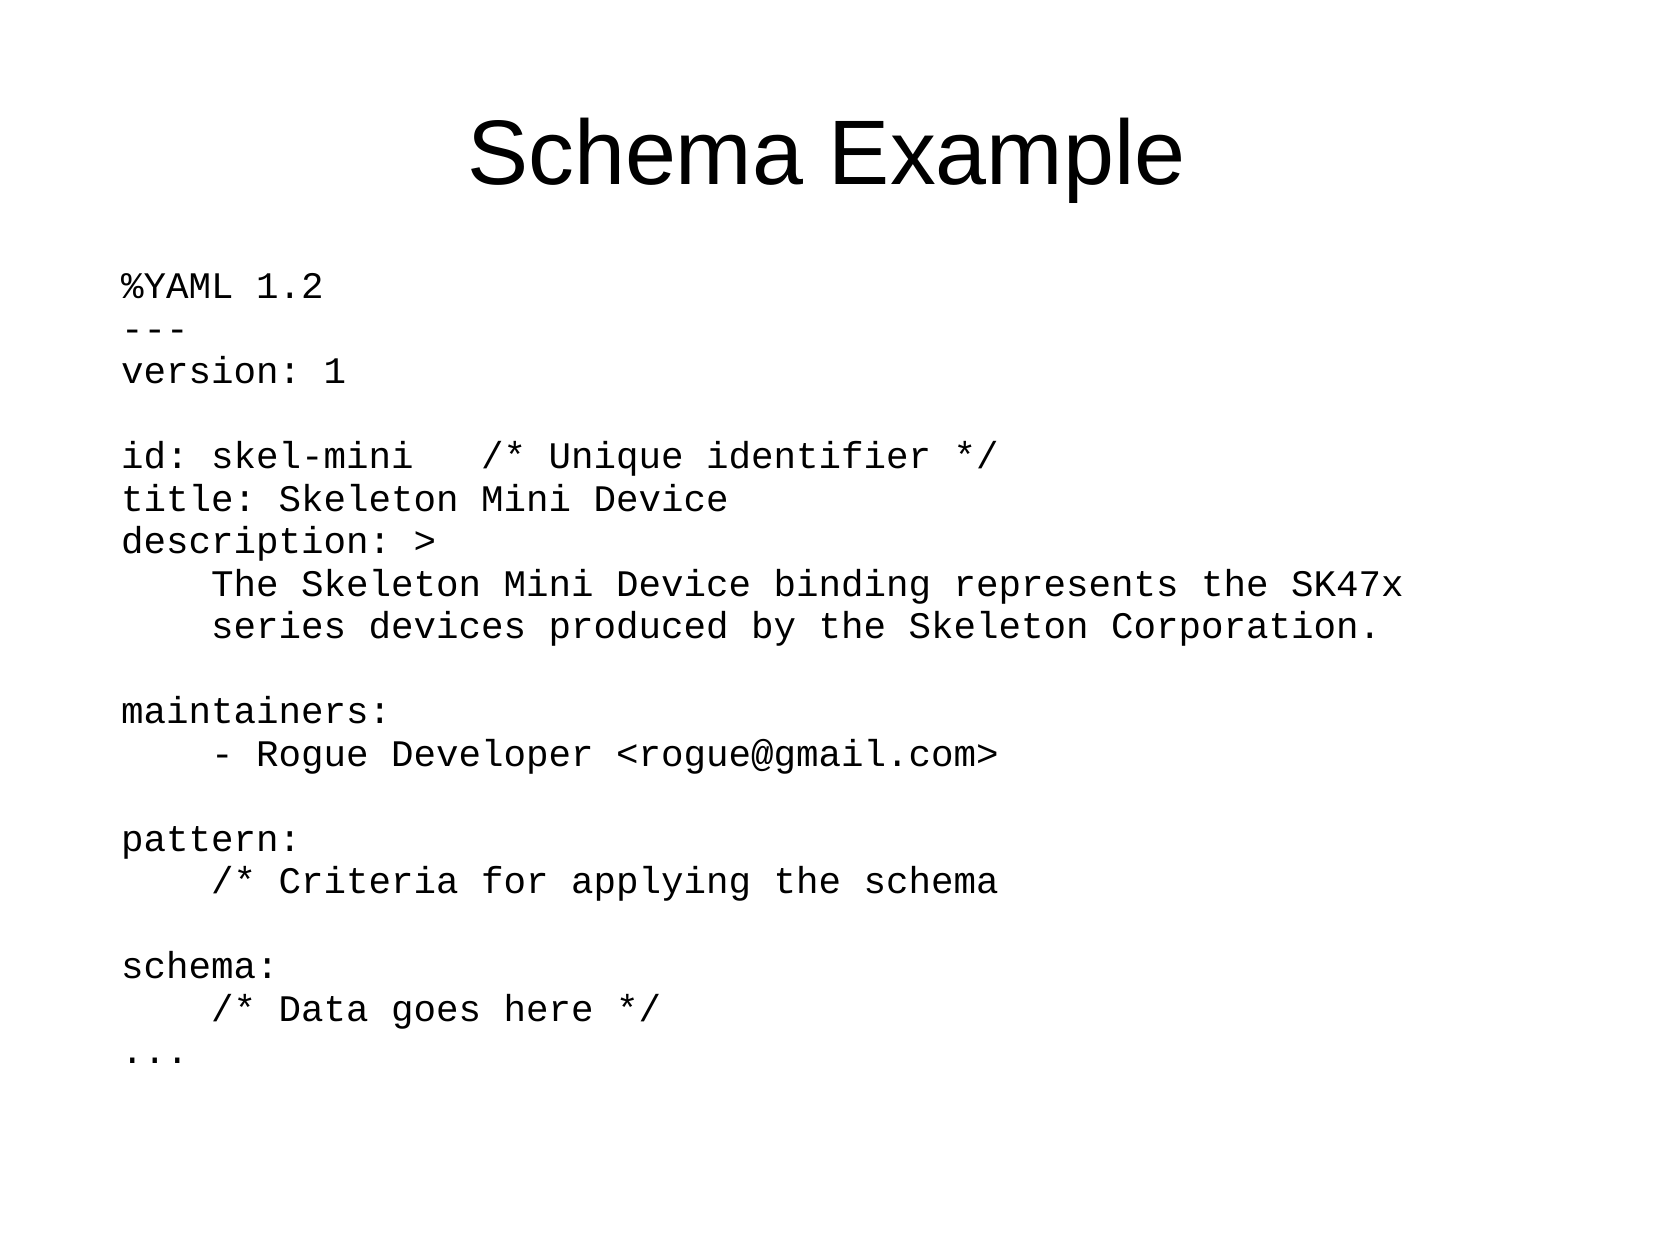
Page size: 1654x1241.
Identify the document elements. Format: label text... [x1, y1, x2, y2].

text_box %YAML 1.2 --- version: 1 id: skel-mini /* Unique identifier */ title: Skeleton Mini Device description: > The Skeleton Mini Device binding represents the SK47x series devices produced by the Skeleton Corporation. maintainers: - Rogue Developer <rogue@gmail.com> pattern: /* Criteria for applying the schema schema: /* Data goes here */ ... [106, 259, 1524, 1083]
title Schema Example [82, 49, 1571, 257]
